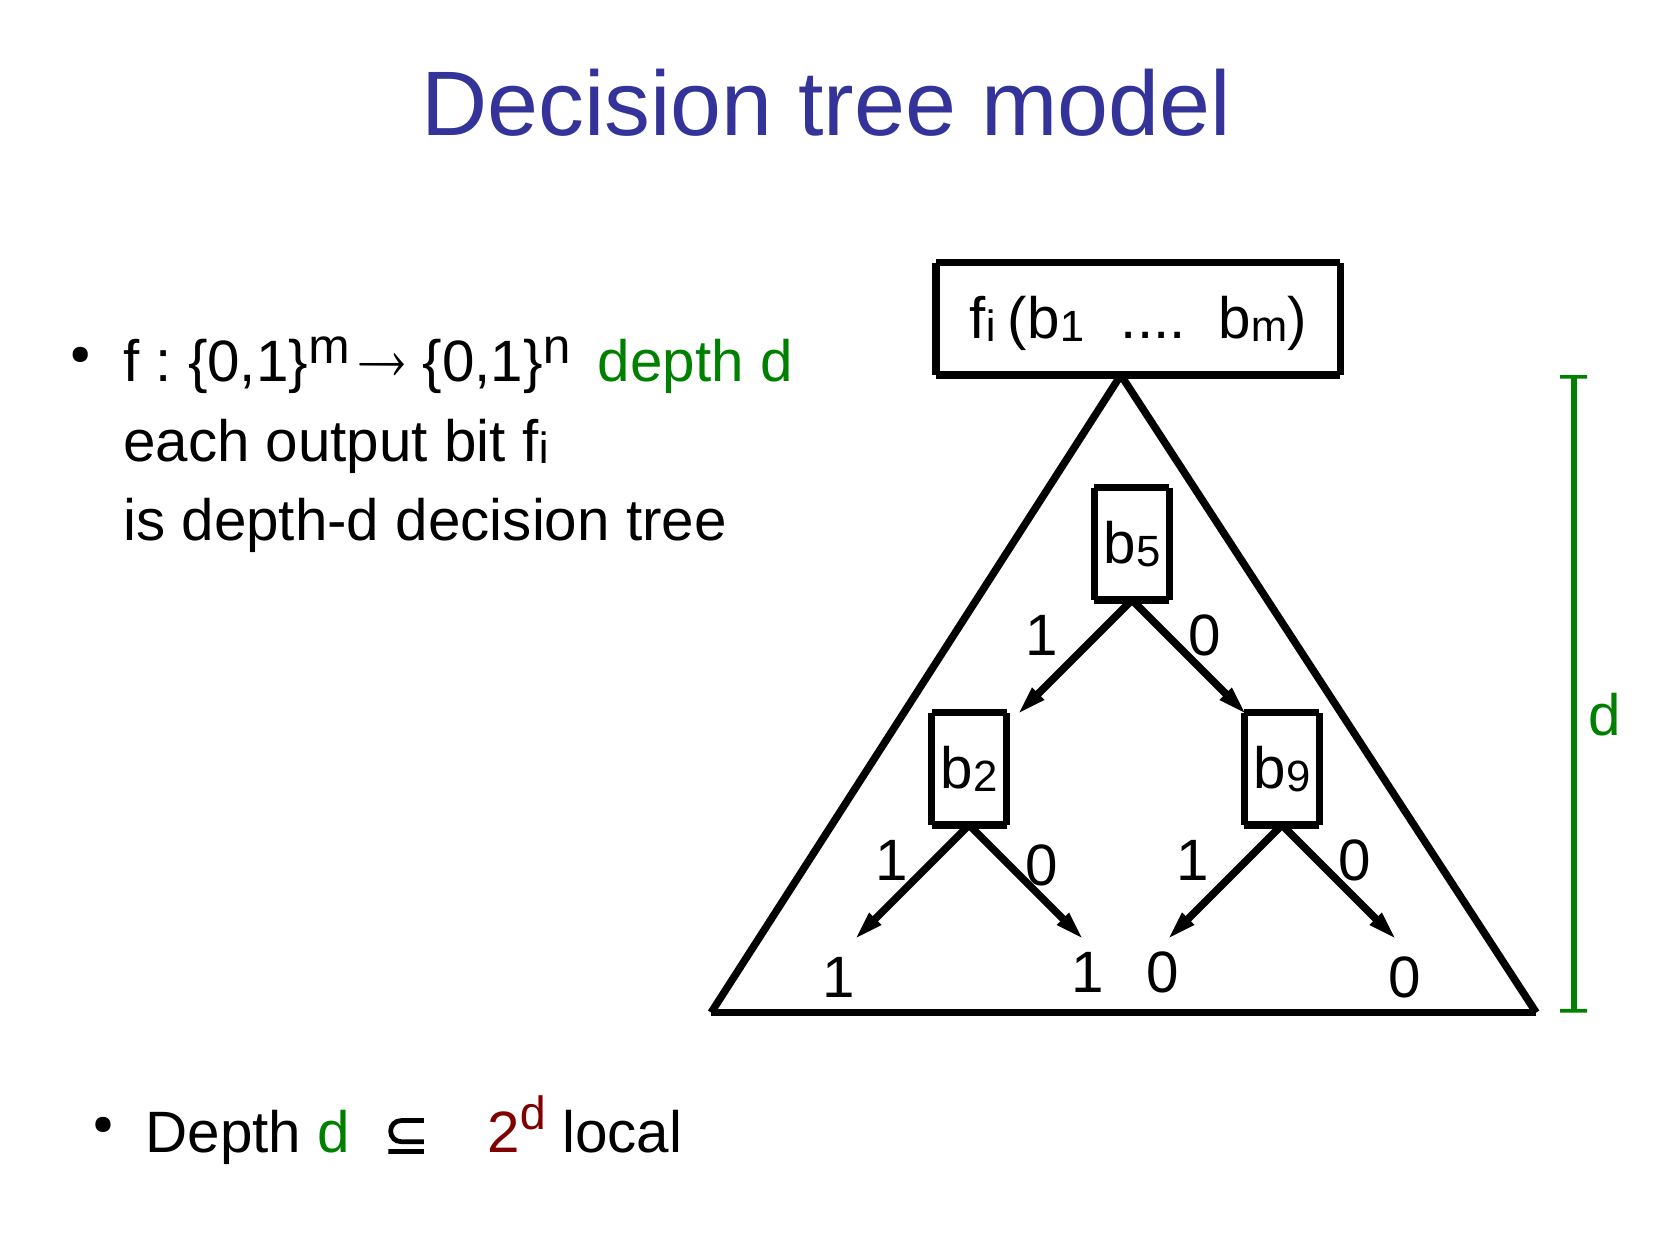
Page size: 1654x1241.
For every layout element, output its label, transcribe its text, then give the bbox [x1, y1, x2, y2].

text_box b9 [1244, 712, 1320, 826]
text_box 1 [807, 937, 870, 1018]
text_box fi (b1 .... bm) [936, 262, 1341, 376]
title Decision tree model [124, 0, 1530, 208]
text_box 0 [1011, 825, 1074, 905]
text_box b5 [1094, 487, 1170, 601]
text_box 0 [1174, 595, 1237, 676]
text_box 1 [1056, 932, 1120, 1013]
text_box b2 [931, 712, 1007, 826]
text_box 1 [1161, 820, 1224, 901]
text_box 0 [1324, 820, 1387, 901]
text_box 1 [861, 820, 924, 901]
list f : {0,1}m  {0,1}n depth d each output bit fi is depth-d decision tree [37, 150, 1654, 1225]
text_box d [1573, 675, 1651, 755]
text_box Depth d  2d local [75, 1087, 751, 1185]
text_box 0 [1131, 932, 1195, 1013]
text_box 1 [1011, 595, 1074, 676]
text_box 0 [1373, 937, 1436, 1018]
